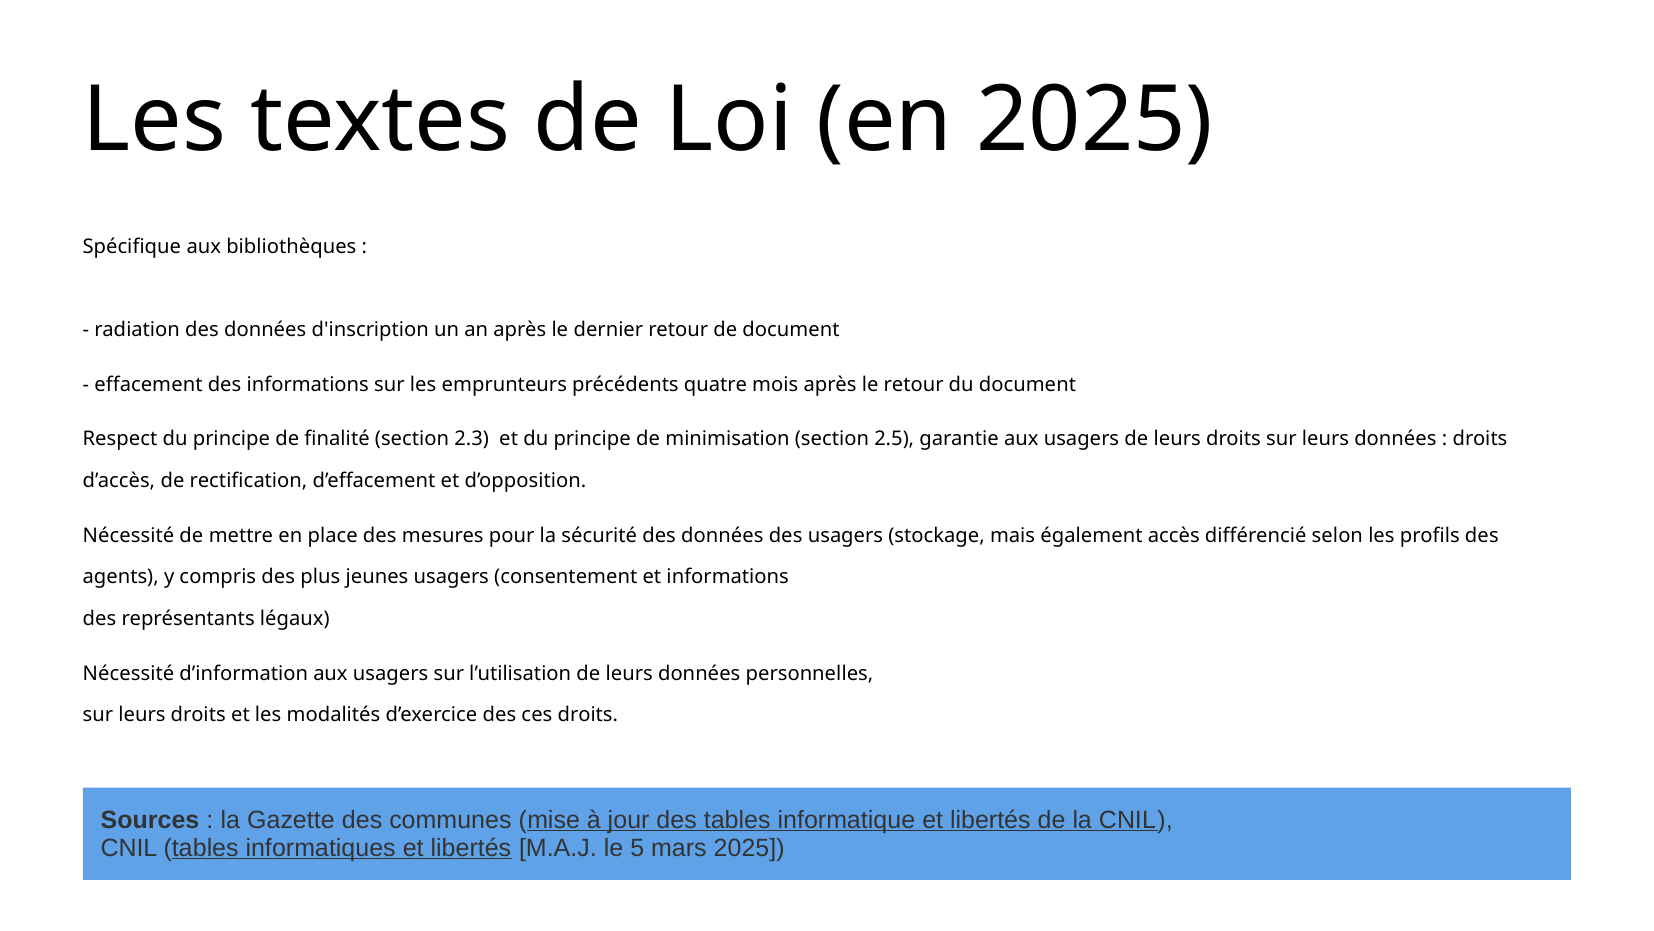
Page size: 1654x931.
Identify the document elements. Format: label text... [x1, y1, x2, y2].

list Sources : la Gazette des communes (mise à jour des tables informatique et libertés de la CNIL), CNIL (tables informatiques et libertés [M.A.J. le 5 mars 2025]) [82, 787, 1571, 880]
list Spécifique aux bibliothèques : - radiation des données d'inscription un an après le dernier retour de document - effacement des informations sur les emprunteurs précédents quatre mois après le retour du document Respect du principe de finalité (section 2.3) et du principe de minimisation (section 2.5), garantie aux usagers de leurs droits sur leurs données : droits d’accès, de rectification, d’effacement et d’opposition. Nécessité de mettre en place des mesures pour la sécurité des données des usagers (stockage, mais également accès différencié selon les profils des agents), y compris des plus jeunes usagers (consentement et informations des représentants légaux) Nécessité d’information aux usagers sur l’utilisation de leurs données personnelles, sur leurs droits et les modalités d’exercice des ces droits. [82, 217, 1571, 732]
title Les textes de Loi (en 2025) [82, 37, 1571, 193]
